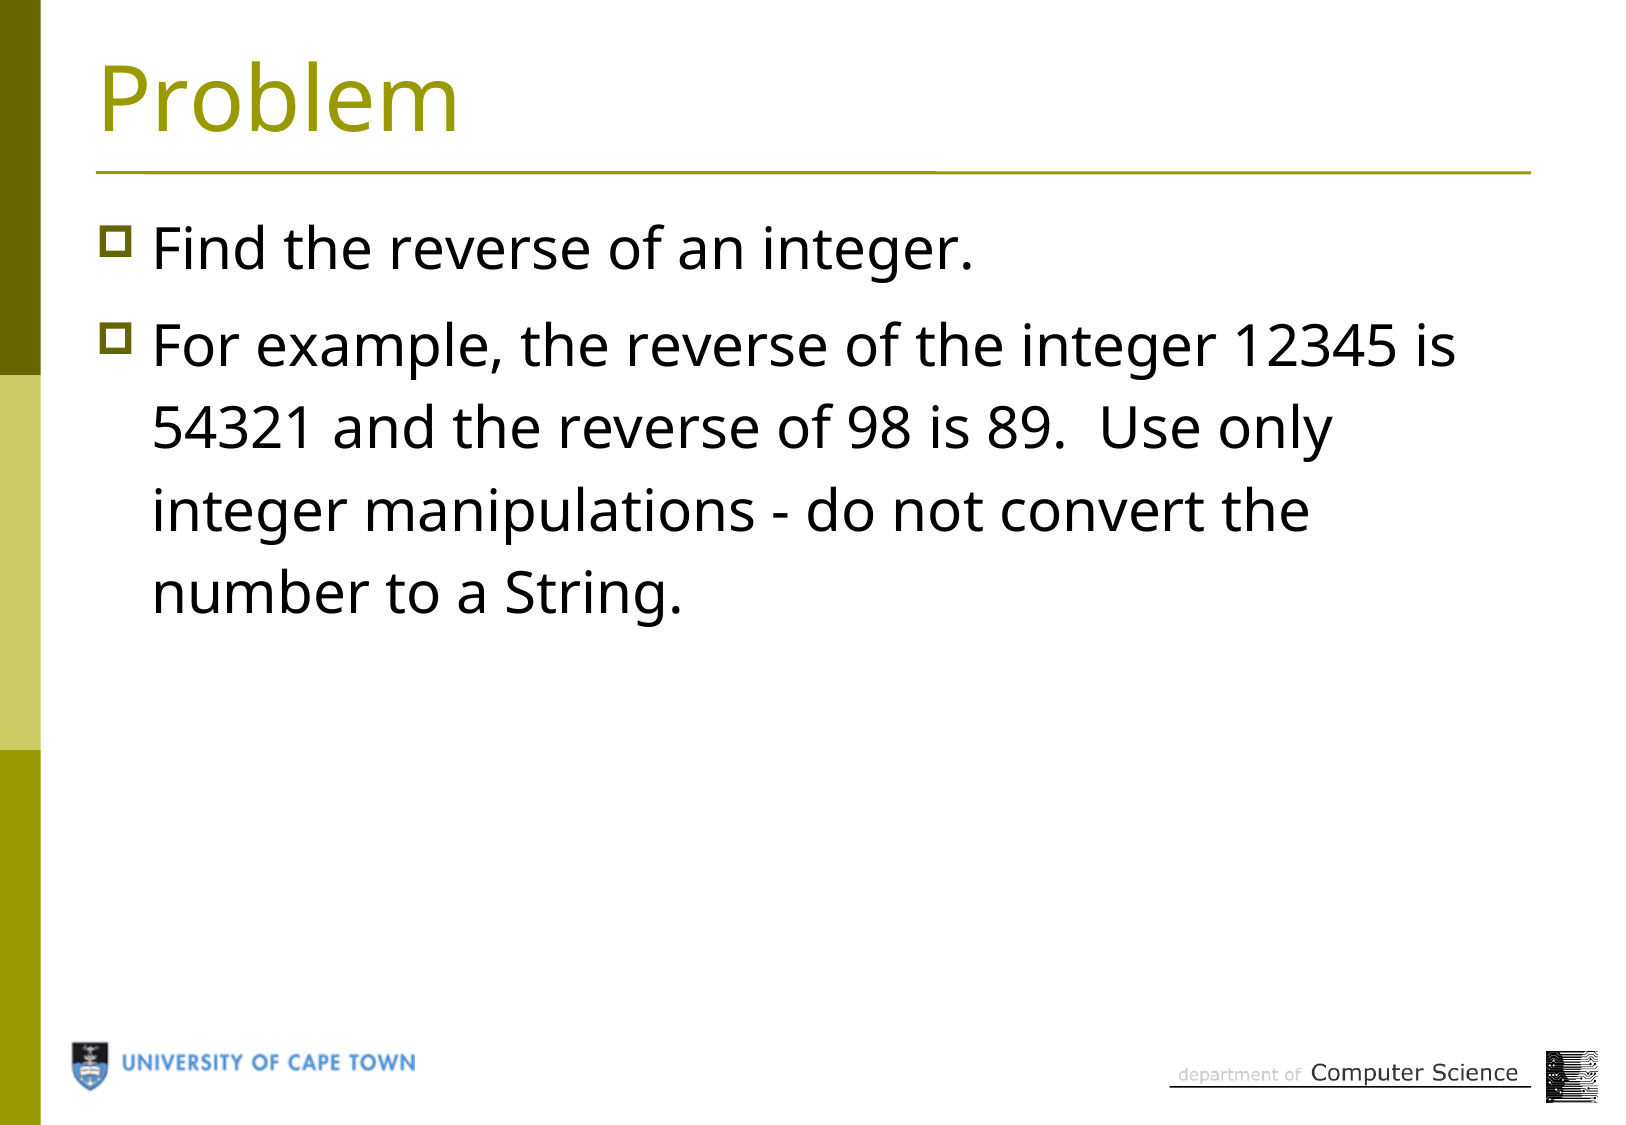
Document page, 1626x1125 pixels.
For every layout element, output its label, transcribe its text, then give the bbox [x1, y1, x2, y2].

title Problem [81, 21, 1543, 180]
picture [1169, 1043, 1532, 1091]
picture [1546, 1051, 1598, 1103]
picture [61, 1024, 415, 1103]
list Find the reverse of an integer. For example, the reverse of the integer 12345 is 54321 and the reverse of 98 is 89. Use only integer manipulations - do not convert the number to a String. [81, 196, 1543, 1021]
